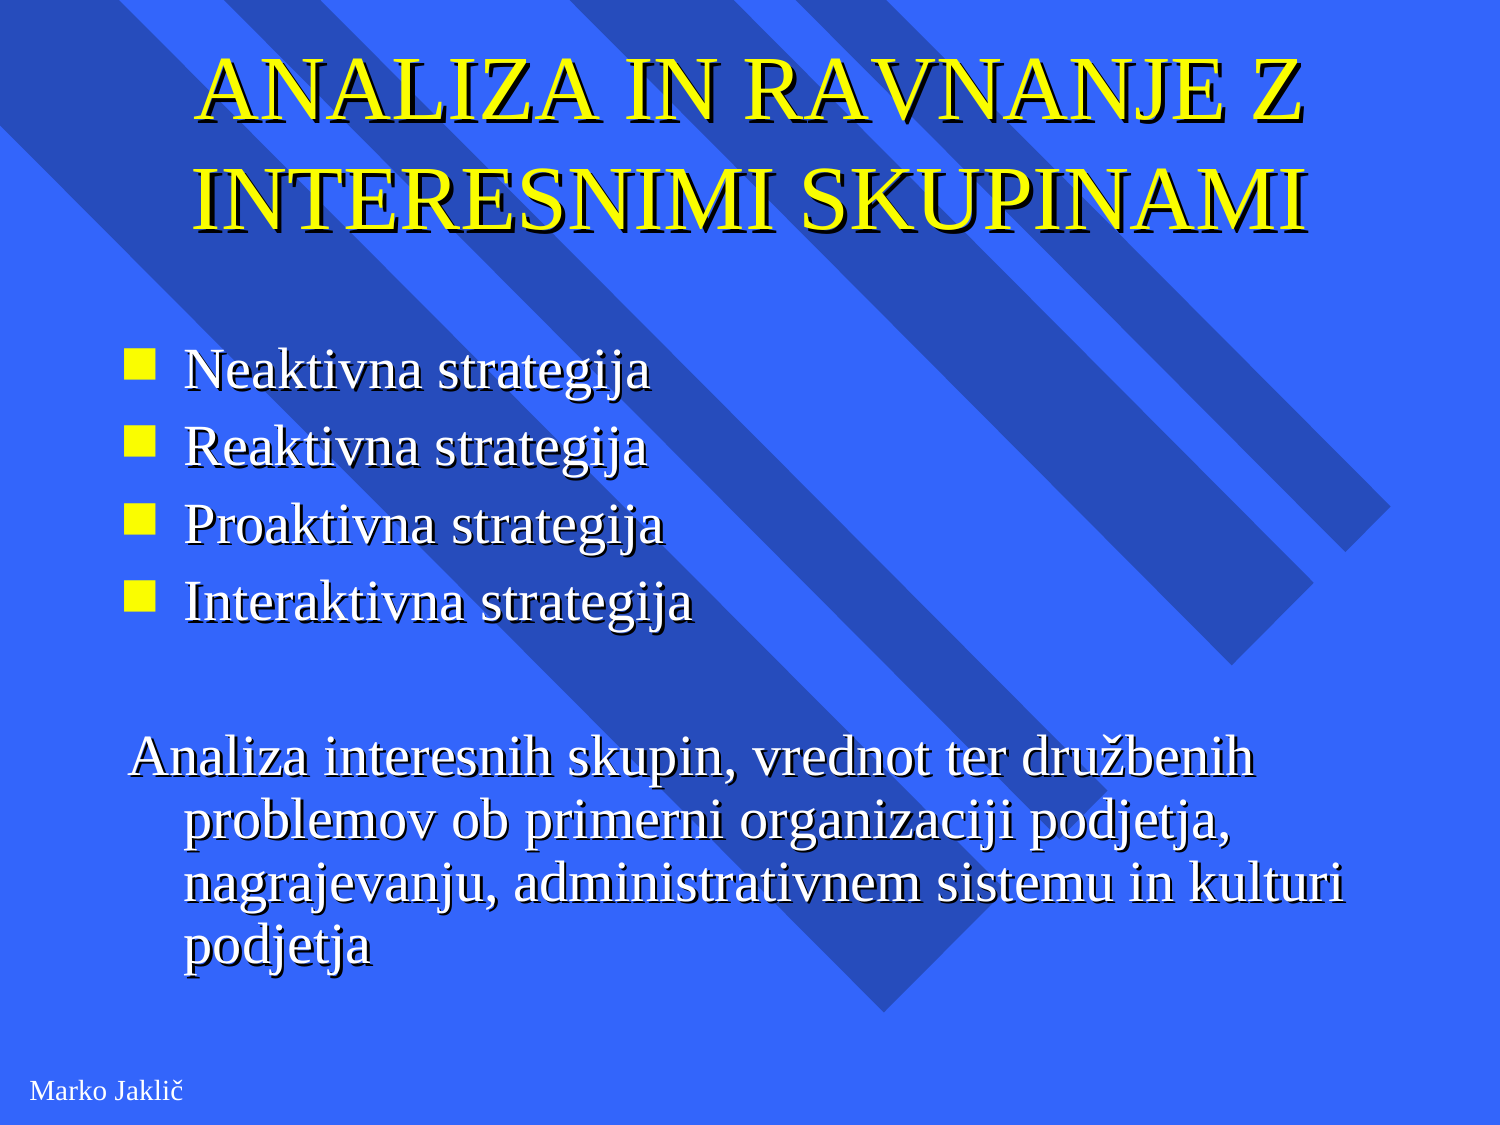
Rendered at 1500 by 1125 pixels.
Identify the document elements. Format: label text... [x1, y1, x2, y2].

title ANALIZA IN RAVNANJE Z INTERESNIMI SKUPINAMI [112, 19, 1388, 256]
list Neaktivna strategija Reaktivna strategija Proaktivna strategija Interaktivna strategija Analiza interesnih skupin, vrednot ter družbenih problemov ob primerni organizaciji podjetja, nagrajevanju, administrativnem sistemu in kulturi podjetja [112, 330, 1388, 986]
